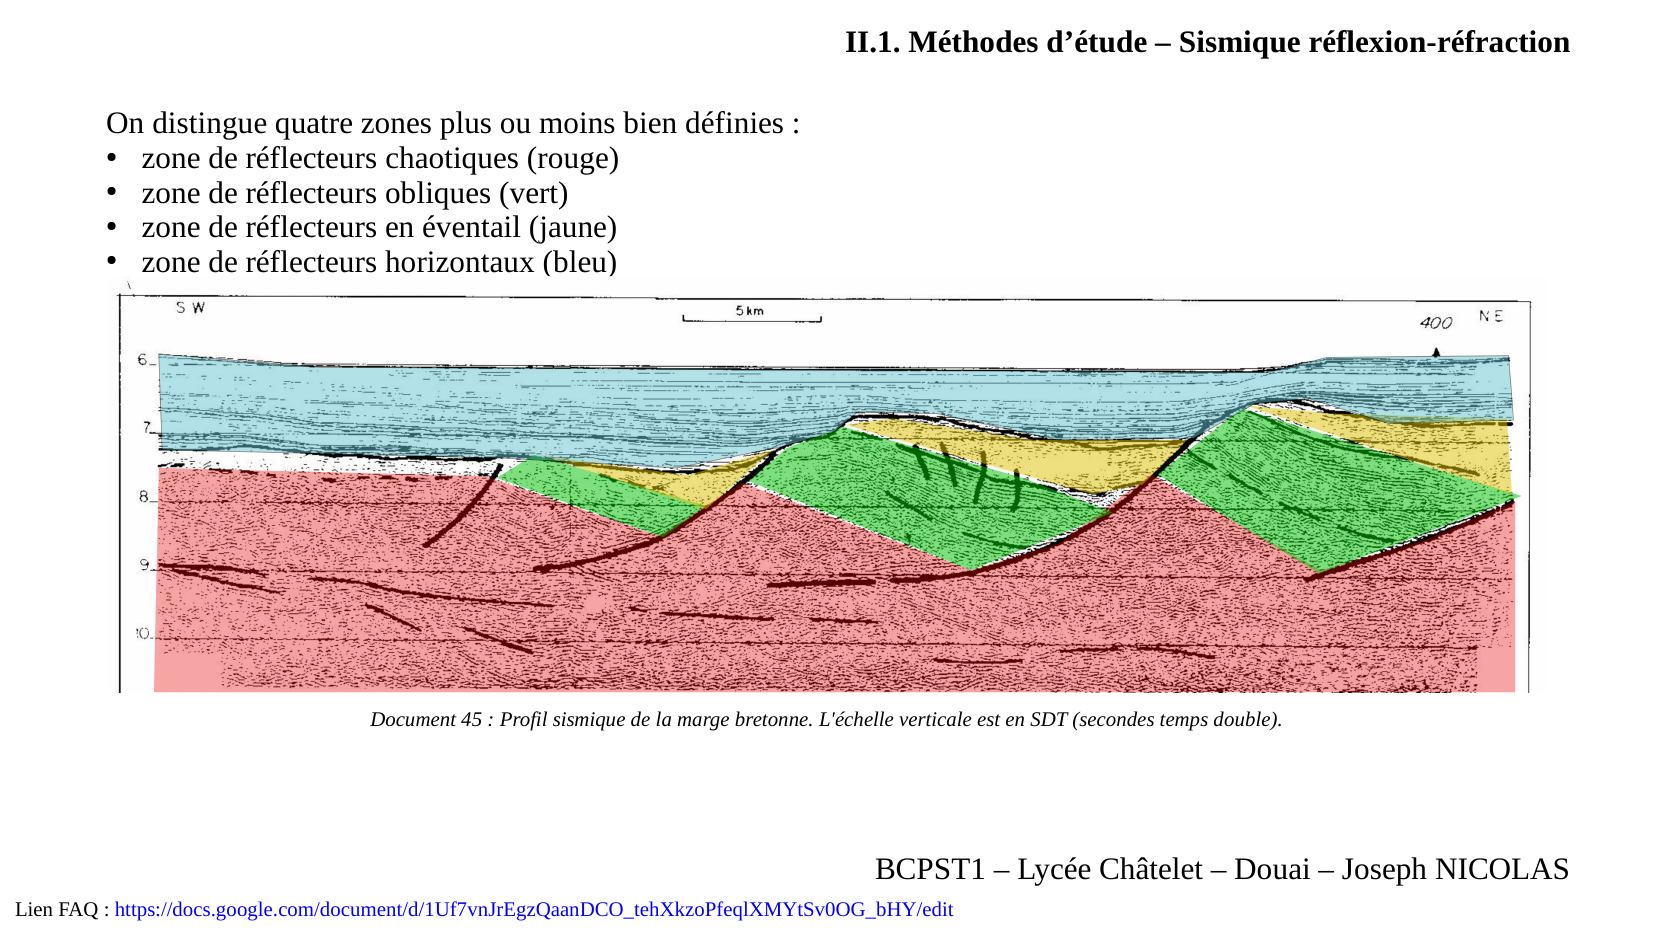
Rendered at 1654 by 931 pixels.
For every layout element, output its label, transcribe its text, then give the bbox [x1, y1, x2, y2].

text_box Lien FAQ : https://docs.google.com/document/d/1Uf7vnJrEgzQaanDCO_tehXkzoPfeqlXMYtSv0OG_bHY/edit [0, 897, 993, 931]
text_box II.1. Méthodes d’étude – Sismique réflexion-réfraction [401, 5, 1572, 78]
text_box Document 45 : Profil sismique de la marge bretonne. L'échelle verticale est en SDT (secondes temps double). [200, 693, 1453, 766]
picture [106, 276, 1548, 693]
text_box BCPST1 – Lycée Châtelet – Douai – Joseph NICOLAS [637, 832, 1571, 905]
text_box On distingue quatre zones plus ou moins bien définies : zone de réflecteurs chaotiques (rouge) zone de réflecteurs obliques (vert) zone de réflecteurs en éventail (jaune) zone de réflecteurs horizontaux (bleu) [106, 106, 1548, 276]
